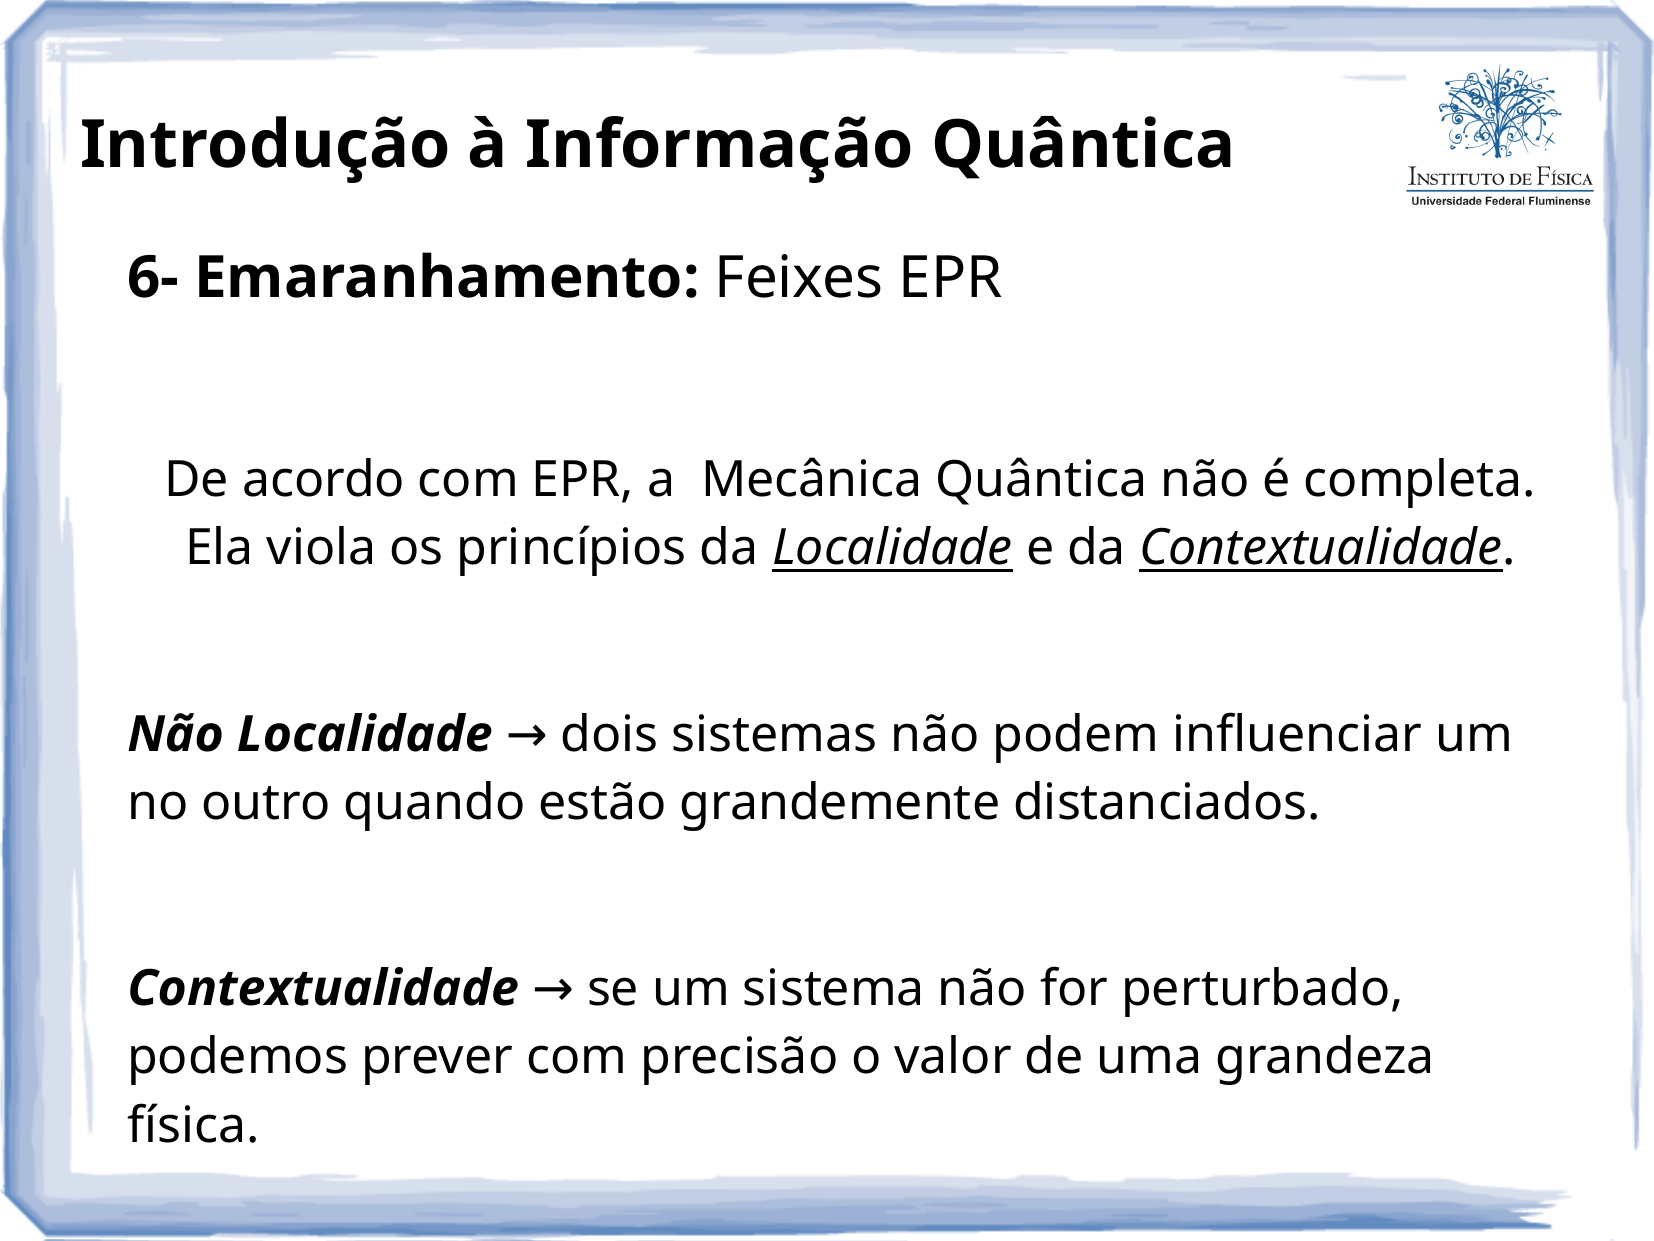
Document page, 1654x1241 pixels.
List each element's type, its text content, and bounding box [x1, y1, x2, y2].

text_box 6- Emaranhamento: Feixes EPR De acordo com EPR, a Mecânica Quântica não é completa. Ela viola os princípios da Localidade e da Contextualidade. Não Localidade → dois sistemas não podem influenciar um no outro quando estão grandemente distanciados. Contextualidade → se um sistema não for perturbado, podemos prever com precisão o valor de uma grandeza física. [112, 227, 1589, 1082]
picture [0, 0, 1654, 1241]
text_box Introdução à Informação Quântica [65, 88, 1261, 181]
